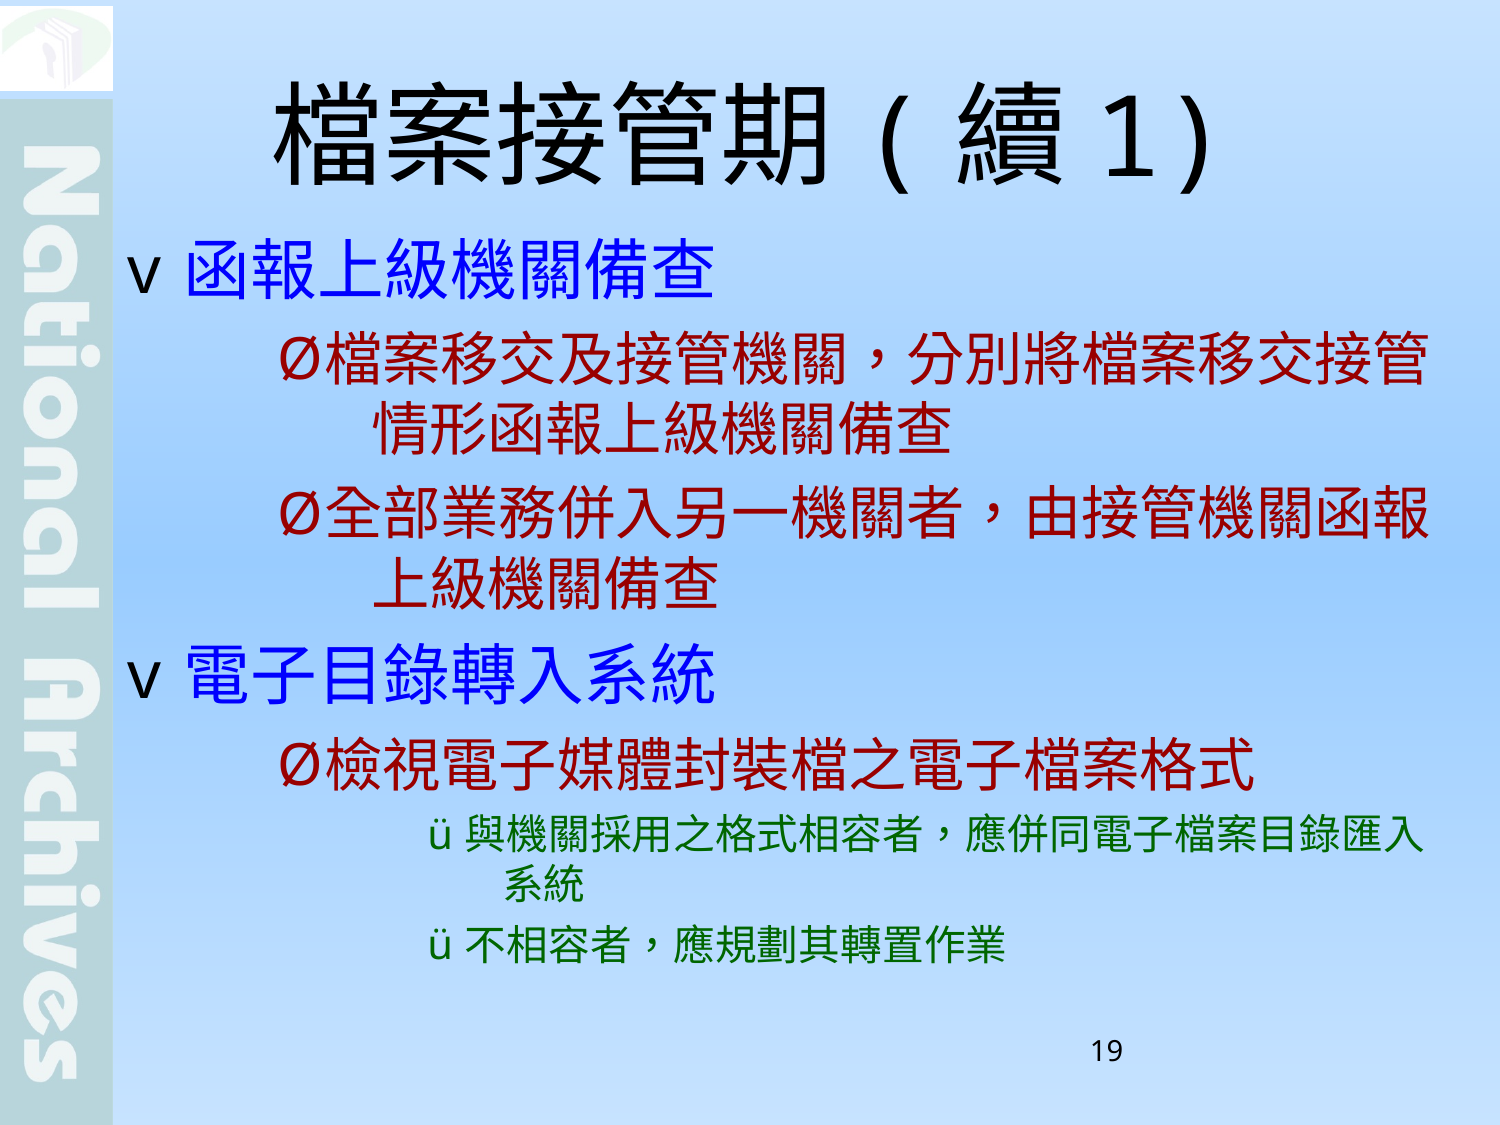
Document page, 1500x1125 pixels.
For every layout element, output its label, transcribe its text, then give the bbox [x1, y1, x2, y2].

text_box 函報上級機關備查 檔案移交及接管機關，分別將檔案移交接管情形函報上級機關備查 全部業務併入另一機關者，由接管機關函報上級機關備查 電子目錄轉入系統 檢視電子媒體封裝檔之電子檔案格式 與機關採用之格式相容者，應併同電子檔案目錄匯入系統 不相容者，應規劃其轉置作業 [112, 220, 1462, 1125]
text_box 檔案接管期(續1) [113, 50, 1388, 213]
